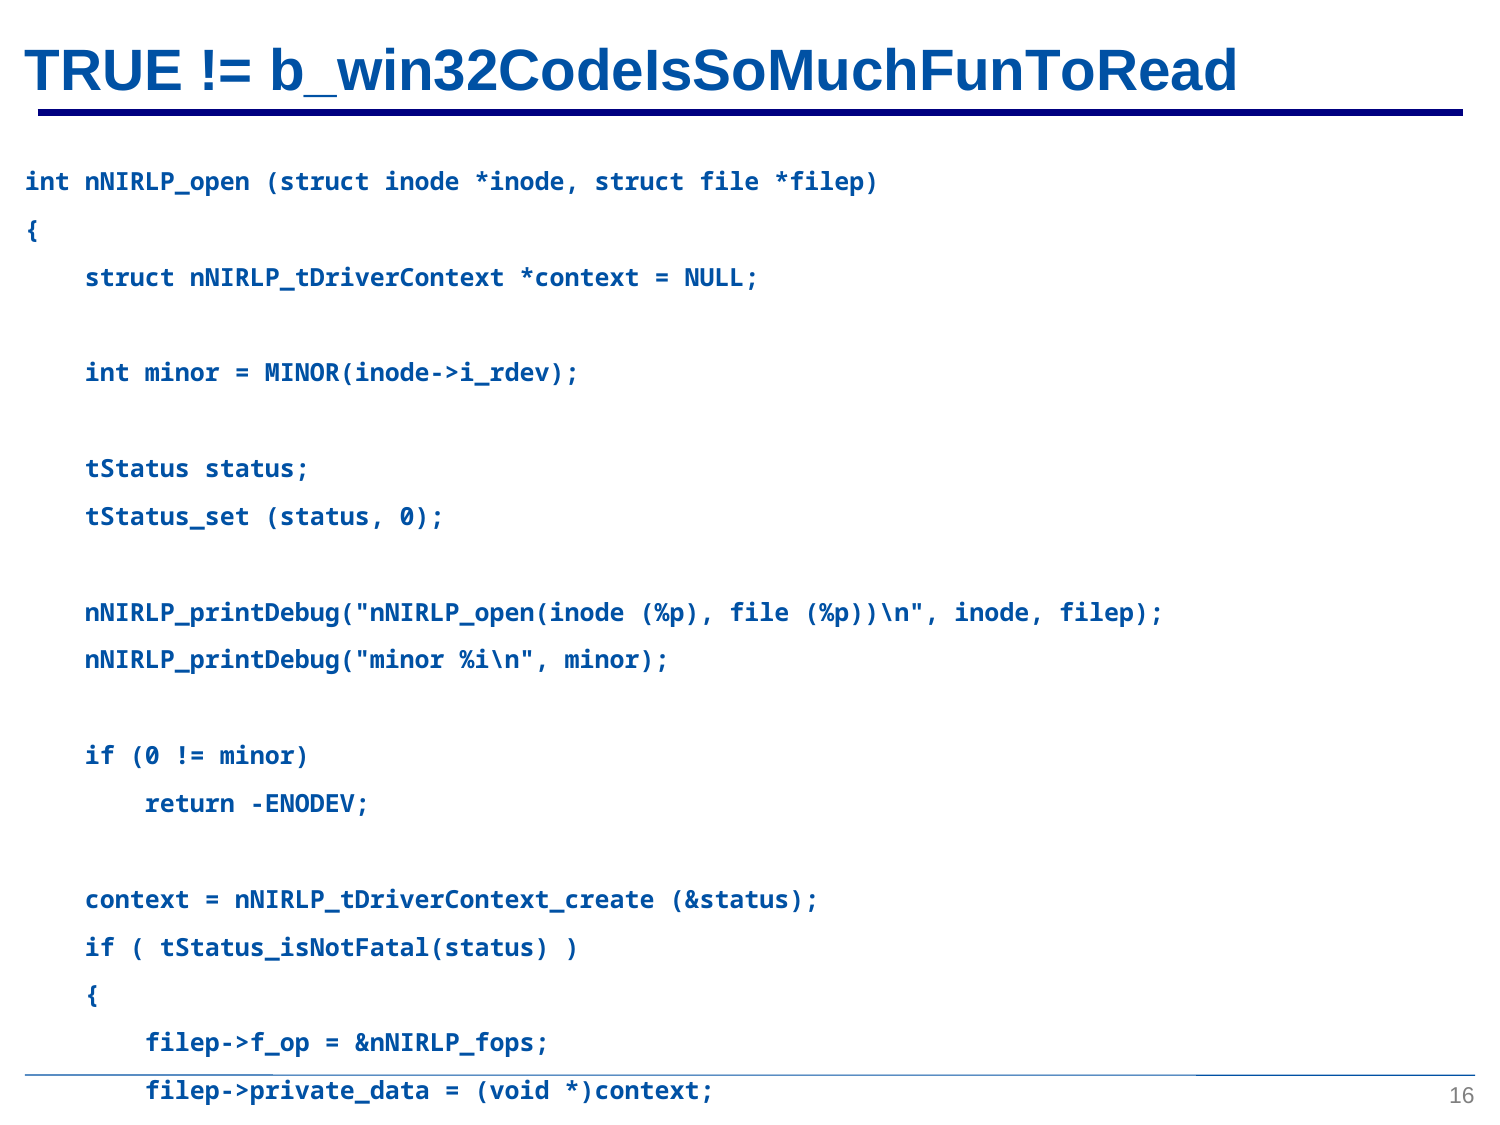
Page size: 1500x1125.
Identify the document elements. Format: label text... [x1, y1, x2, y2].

list int nNIRLP_open (struct inode *inode, struct file *filep) { struct nNIRLP_tDriverContext *context = NULL; int minor = MINOR(inode->i_rdev); tStatus status; tStatus_set (status, 0); nNIRLP_printDebug("nNIRLP_open(inode (%p), file (%p))\n", inode, filep); nNIRLP_printDebug("minor %i\n", minor); if (0 != minor) return -ENODEV; context = nNIRLP_tDriverContext_create (&status); if ( tStatus_isNotFatal(status) ) { filep->f_op = &nNIRLP_fops; filep->private_data = (void *)context; } return status; } [24, 162, 1475, 1094]
title TRUE != b_win32CodeIsSoMuchFunToRead [24, 19, 1463, 118]
